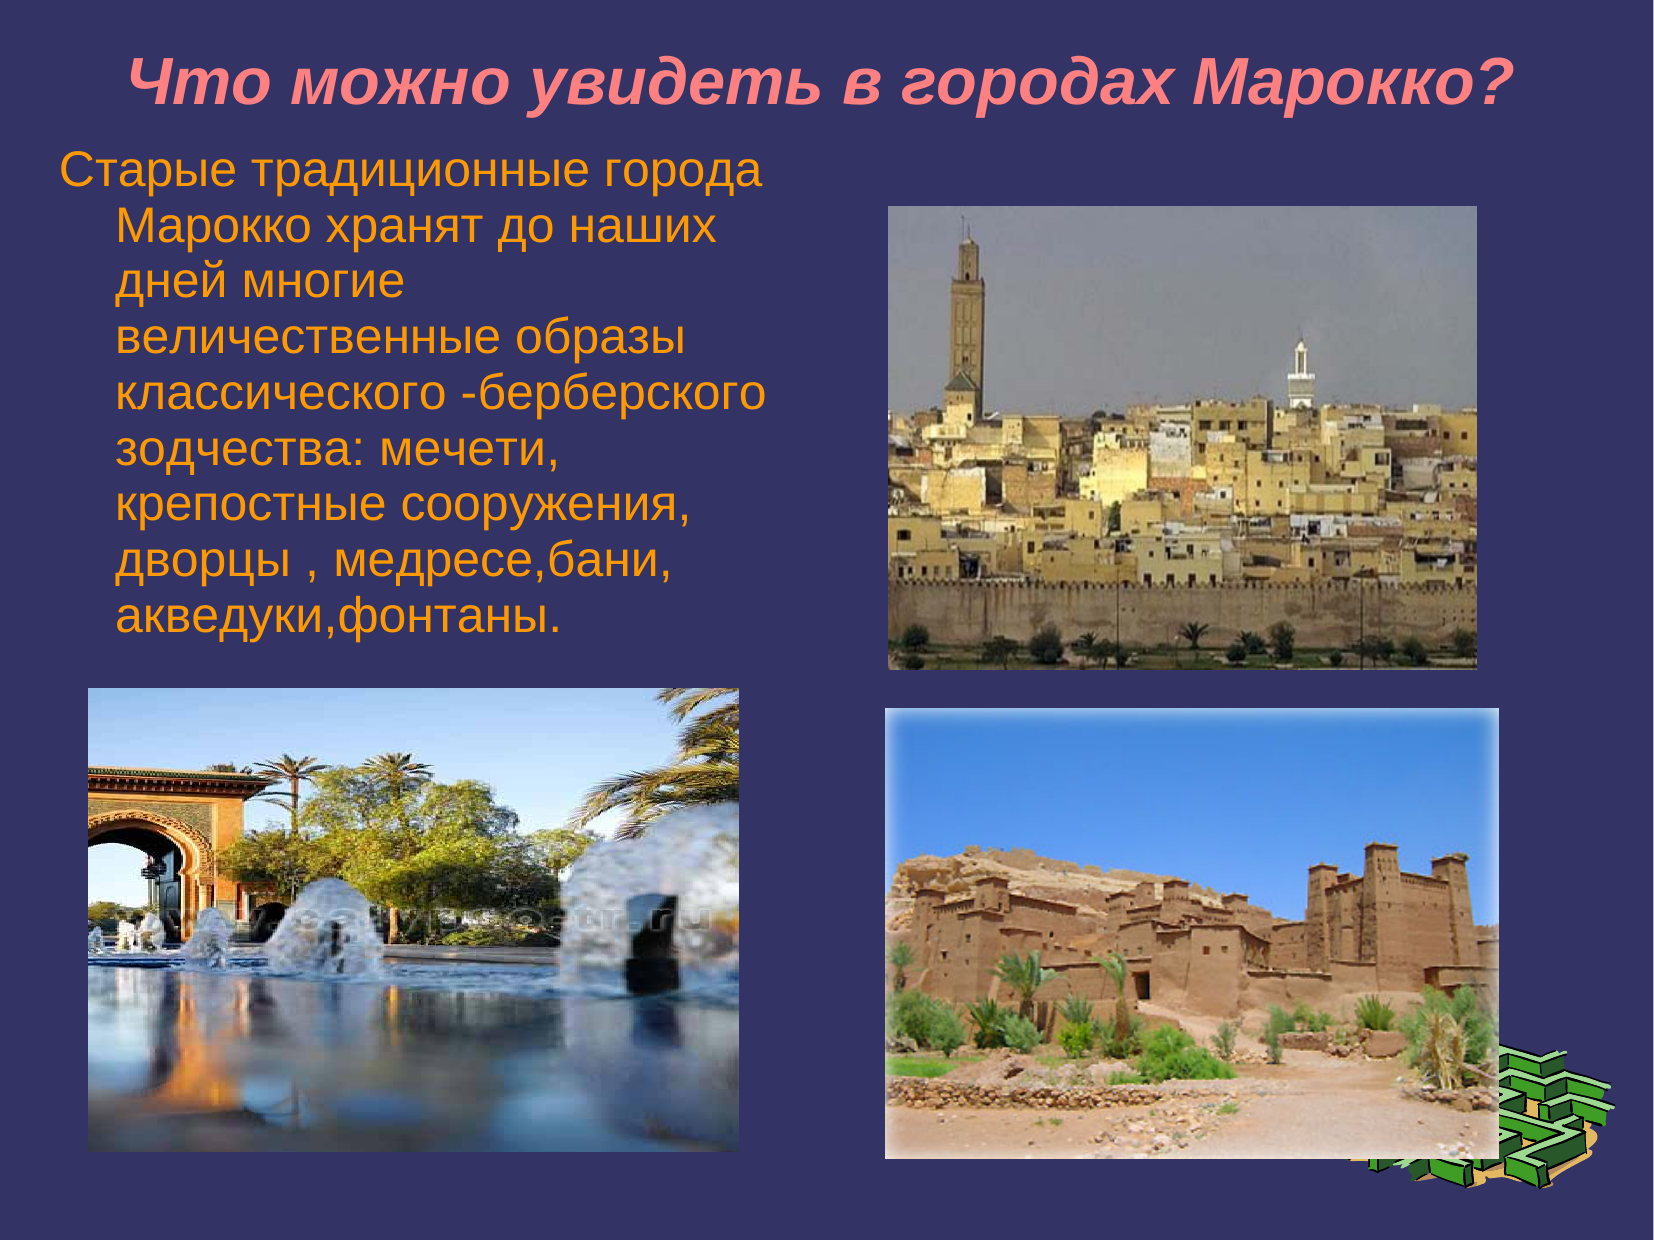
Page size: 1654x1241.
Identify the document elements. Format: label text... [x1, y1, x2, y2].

picture [888, 206, 1477, 670]
title Что можно увидеть в городах Марокко? [76, 0, 1565, 178]
list Старые традиционные города Марокко хранят до наших дней многие величественные образы классического -берберского зодчества: мечети, крепостные сооружения, дворцы , медресе,бани, акведуки,фонтаны. [59, 141, 786, 945]
picture [88, 688, 739, 1152]
picture [885, 708, 1499, 1159]
